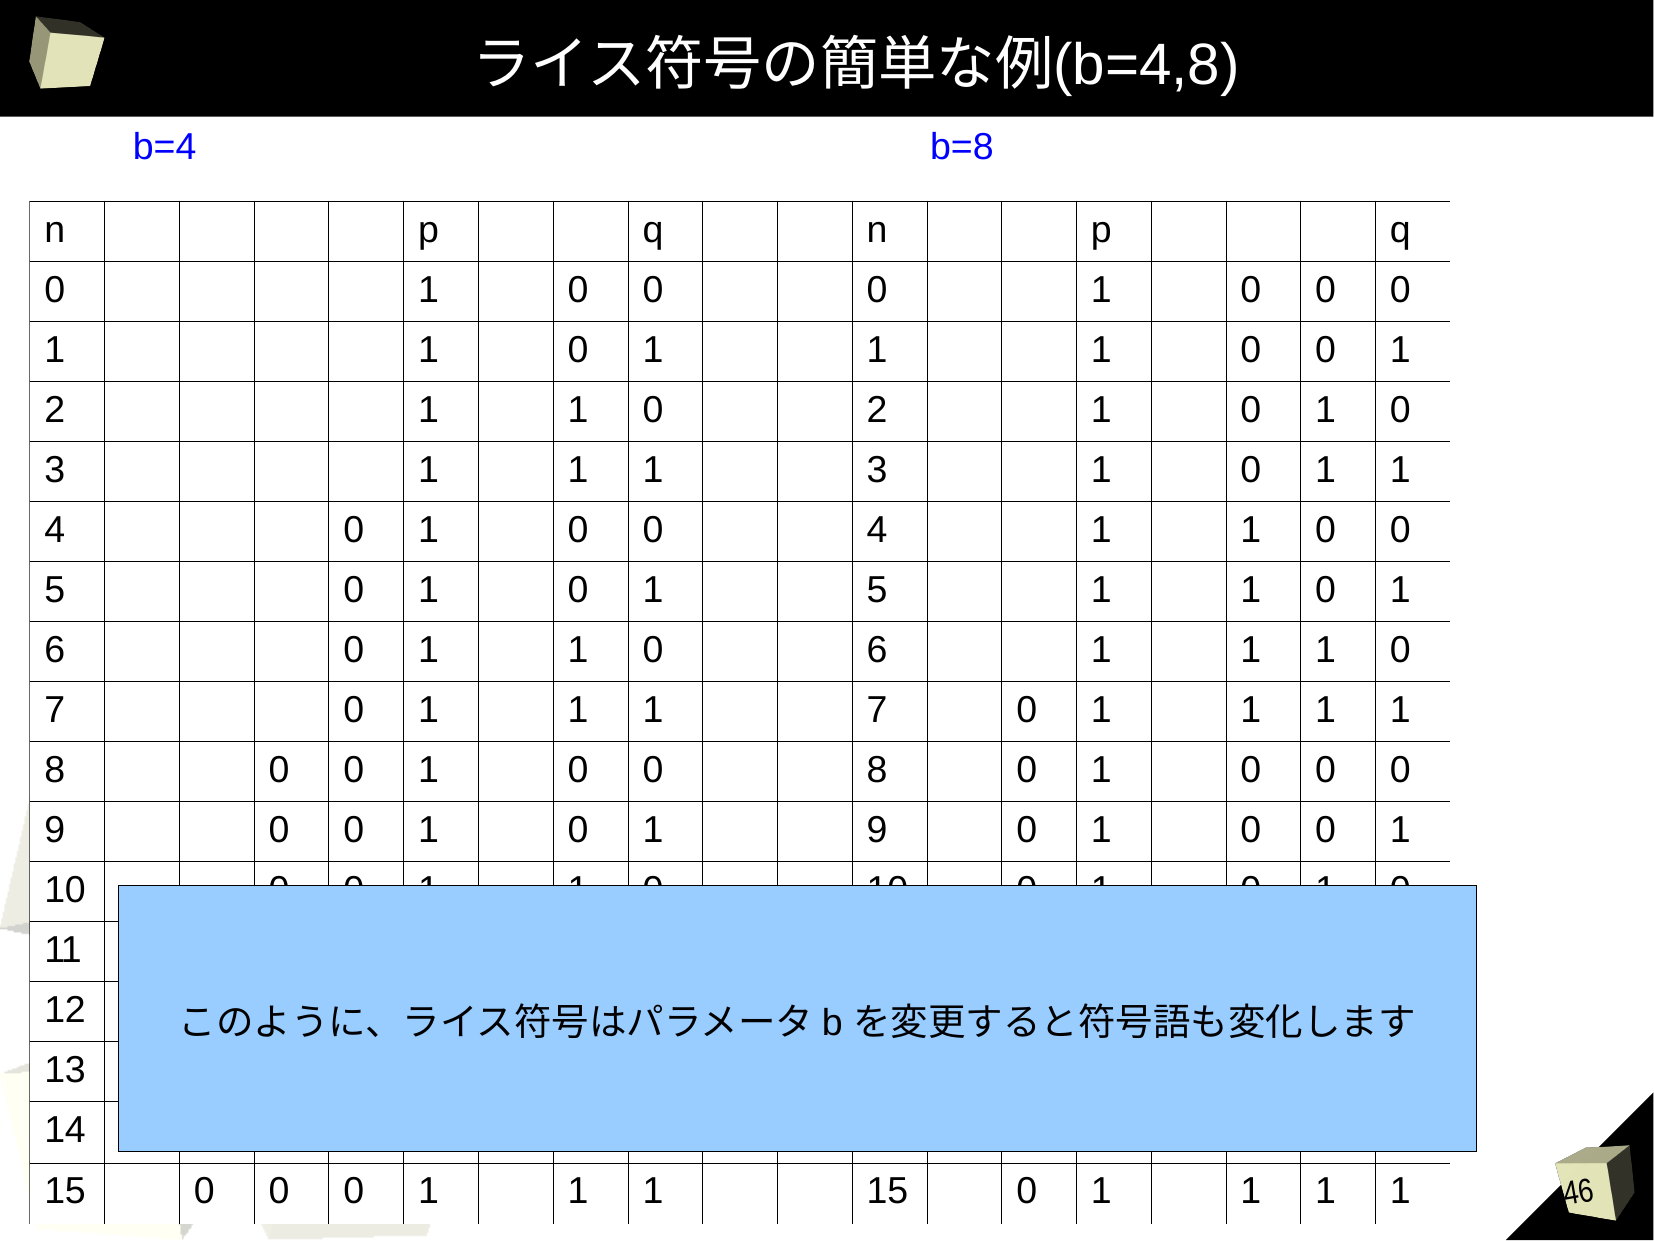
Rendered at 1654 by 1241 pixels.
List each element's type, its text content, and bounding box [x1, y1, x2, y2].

text_box b=8 [915, 119, 1448, 225]
picture [0, 200, 1450, 1241]
text_box b=4 [118, 119, 651, 225]
text_box このように、ライス符号はパラメータ b を変更すると符号語も変化します [118, 885, 1477, 1152]
title ライス符号の簡単な例(b=4,8) [118, 0, 1595, 119]
